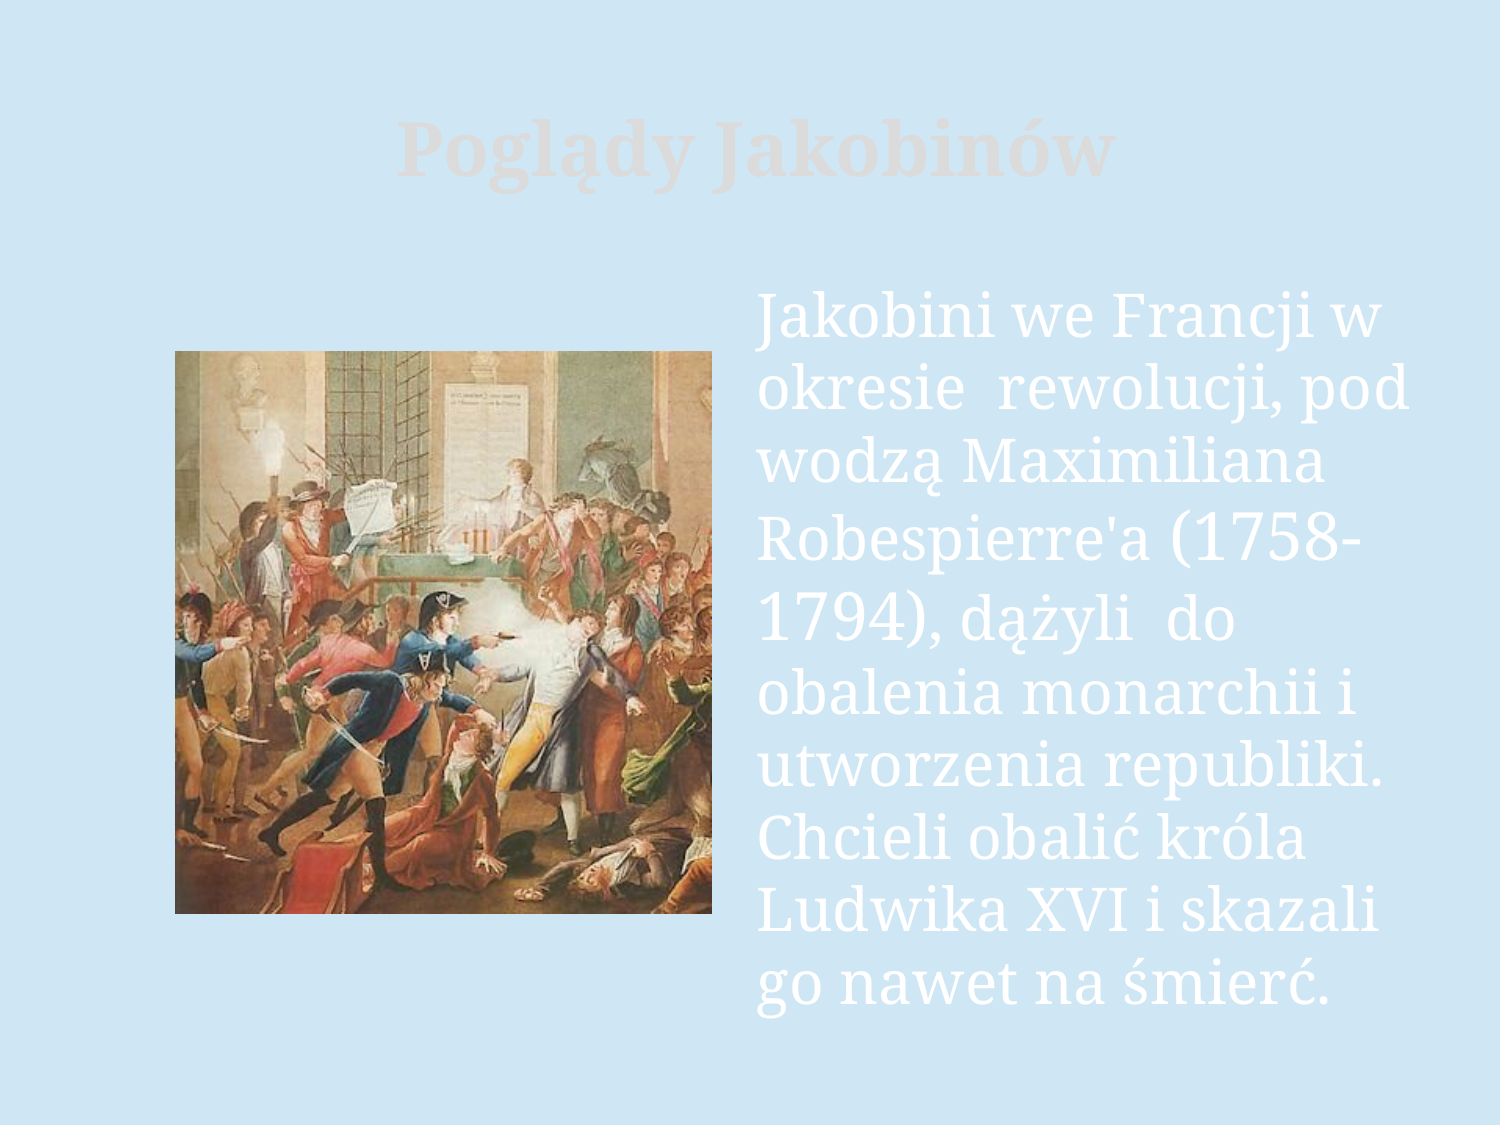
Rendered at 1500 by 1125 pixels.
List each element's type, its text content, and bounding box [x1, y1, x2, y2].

title Poglądy Jakobinów [82, 46, 1432, 247]
picture [175, 351, 712, 914]
list Jakobini we Francji w okresie rewolucji, pod wodzą Maximiliana Robespierre'a (1758-1794), dążyli do obalenia monarchii i utworzenia republiki. Chcieli obalić króla Ludwika XVI i skazali go nawet na śmierć. [750, 269, 1418, 1024]
